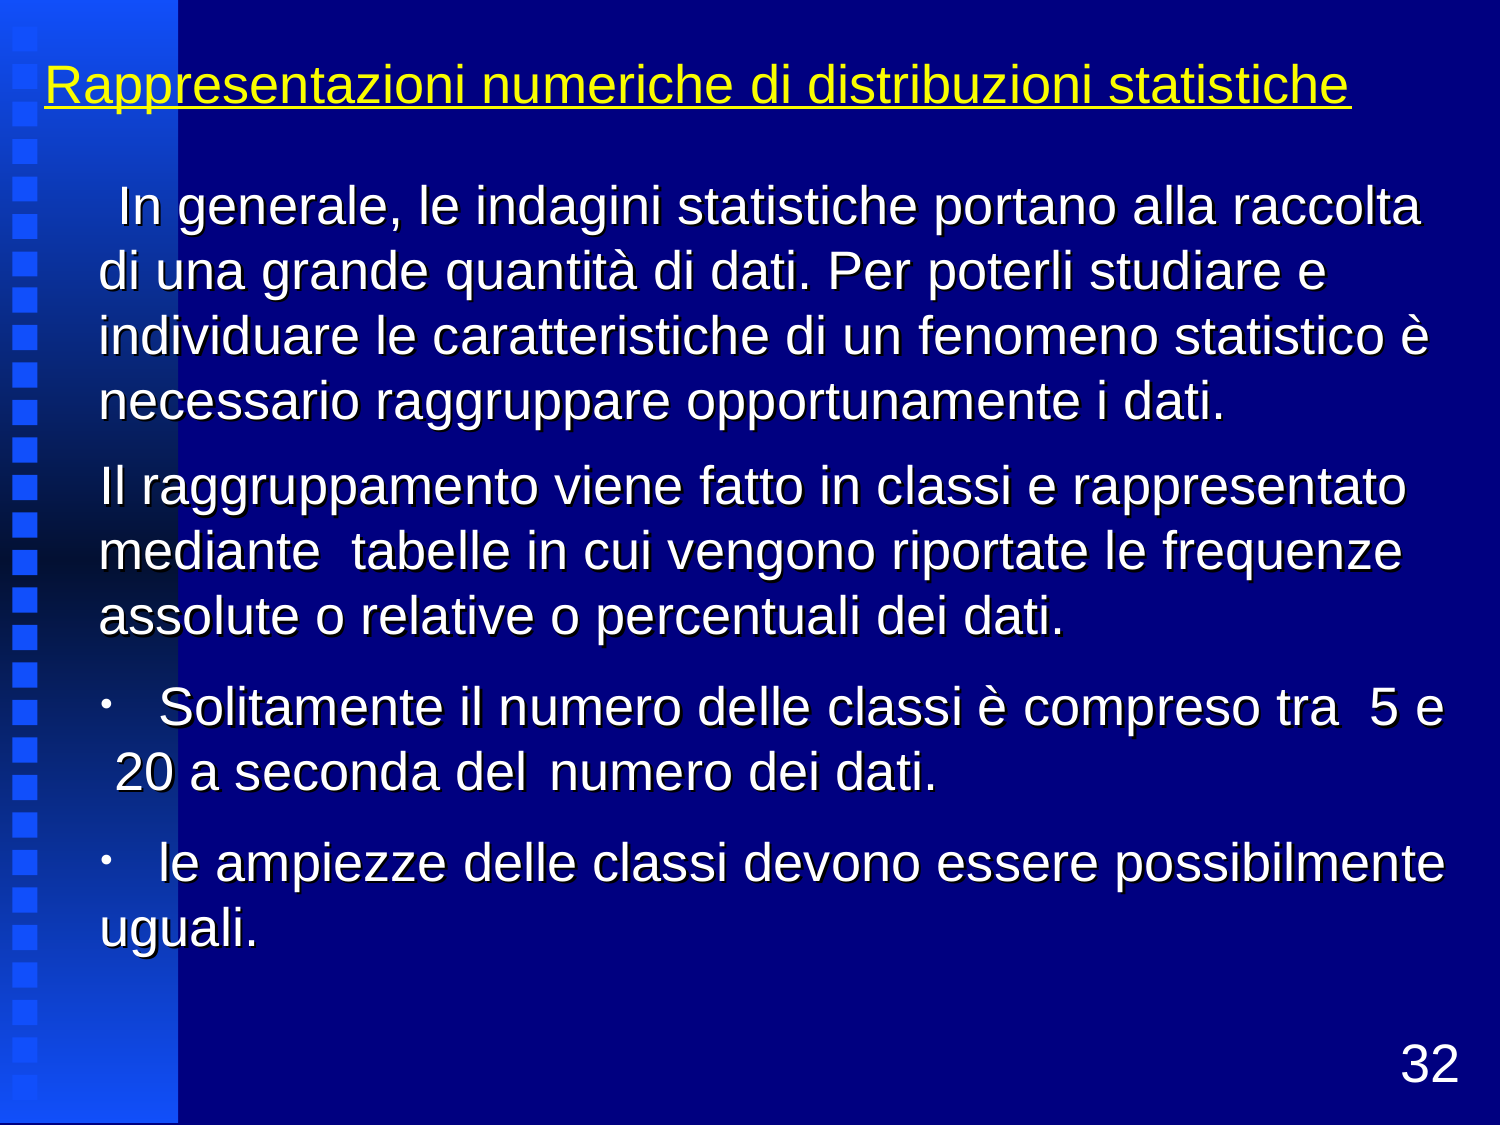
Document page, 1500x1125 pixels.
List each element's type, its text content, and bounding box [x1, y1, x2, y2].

text_box In generale, le indagini statistiche portano alla raccolta di una grande quantità di dati. Per poterli studiare e individuare le caratteristiche di un fenomeno statistico è necessario raggruppare opportunamente i dati. [83, 162, 1477, 438]
text_box <numero> [1131, 1021, 1477, 1101]
text_box Rappresentazioni numeriche di distribuzioni statistiche [29, 41, 1477, 122]
text_box Il raggruppamento viene fatto in classi e rappresentato mediante tabelle in cui vengono riportate le frequenze assolute o relative o percentuali dei dati. Solitamente il numero delle classi è compreso tra 5 e 20 a seconda del numero dei dati. le ampiezze delle classi devono essere possibilmente uguali. [83, 442, 1477, 966]
